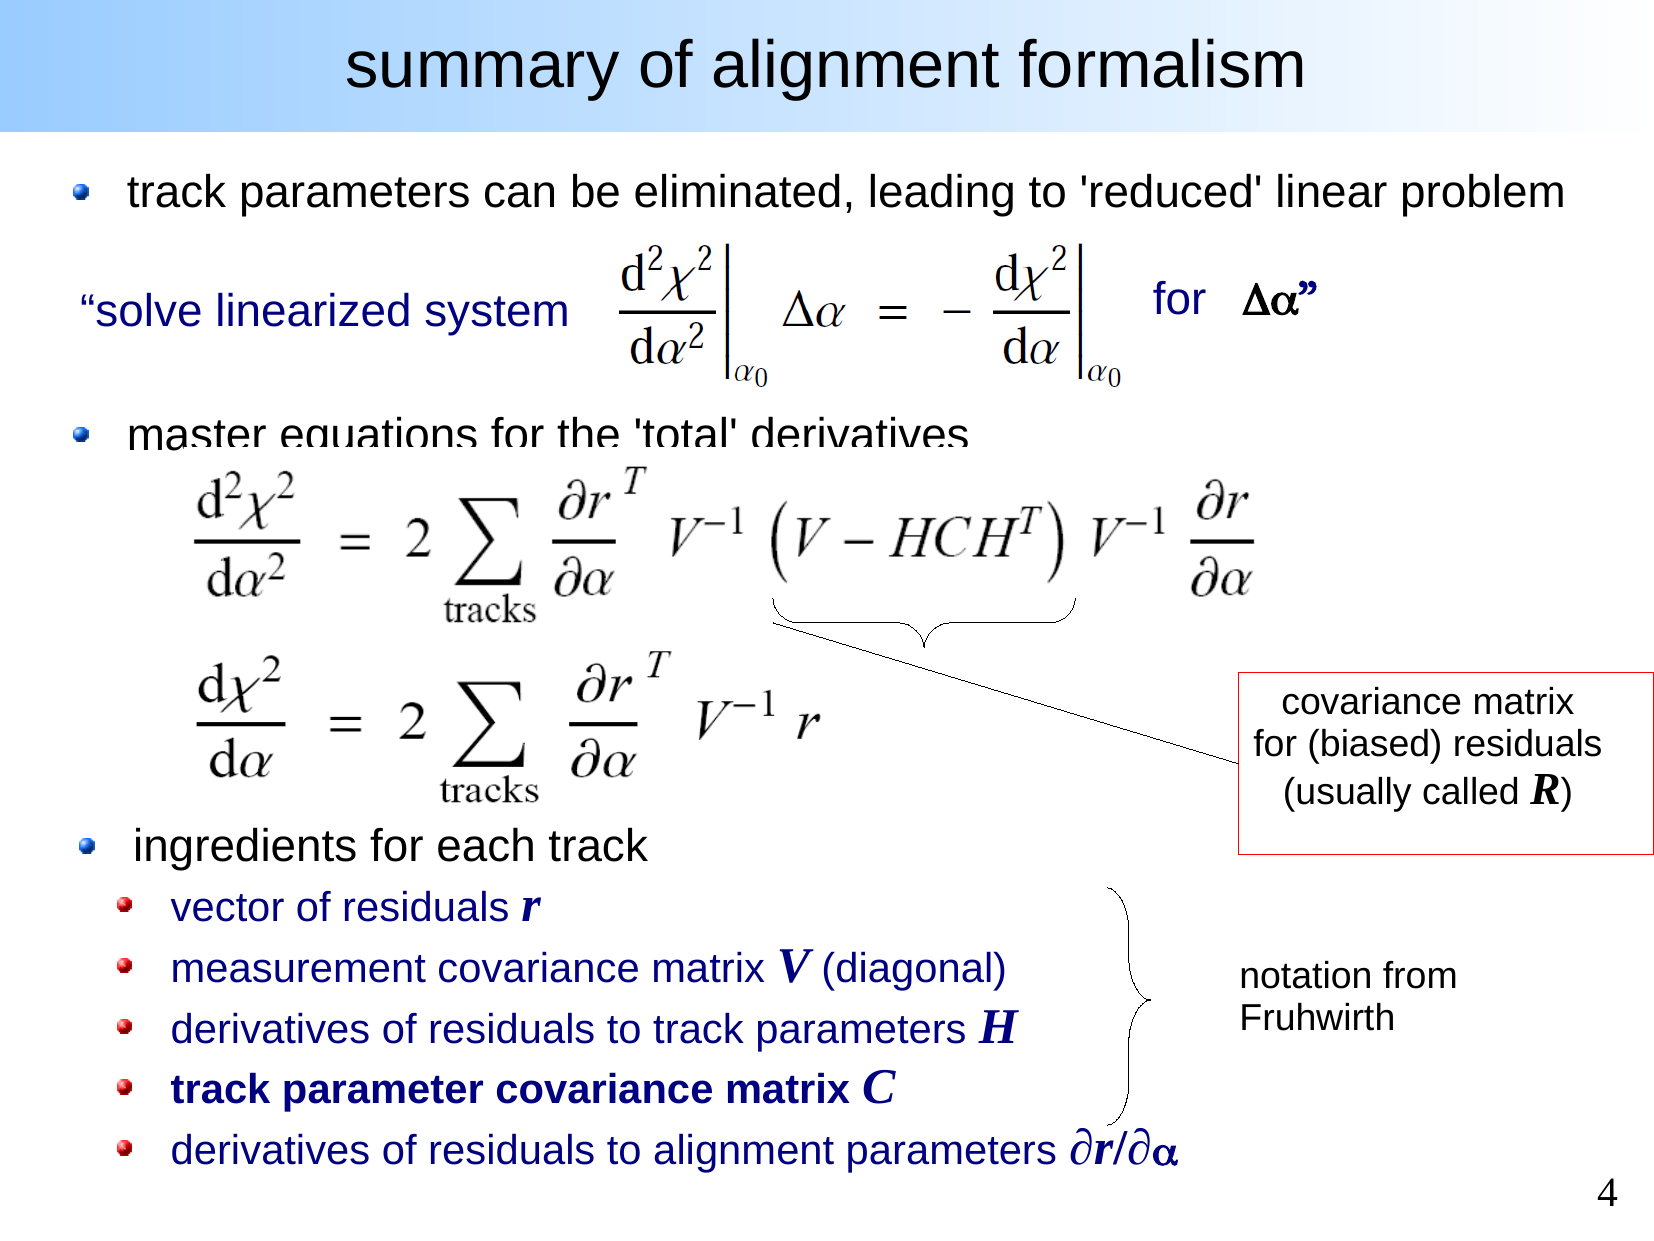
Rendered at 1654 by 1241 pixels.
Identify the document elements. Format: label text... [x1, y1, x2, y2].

picture [605, 225, 1131, 397]
list track parameters can be eliminated, leading to 'reduced' linear problem [41, 153, 1654, 236]
text_box for Da” [1138, 265, 1360, 340]
text_box covariance matrix for (biased) residuals (usually called R) [1238, 672, 1654, 855]
list ingredients for each track vector of residuals r measurement covariance matrix V (diagonal) derivatives of residuals to track parameters H track parameter covariance matrix C derivatives of residuals to alignment parameters ∂r/∂ [47, 807, 1314, 1231]
title summary of alignment formalism [82, 26, 1571, 102]
list master equations for the 'total' derivatives [41, 395, 1654, 479]
text_box “solve linearized system [65, 278, 585, 345]
text_box notation from Fruhwirth [1224, 947, 1484, 1046]
picture [183, 447, 1273, 807]
